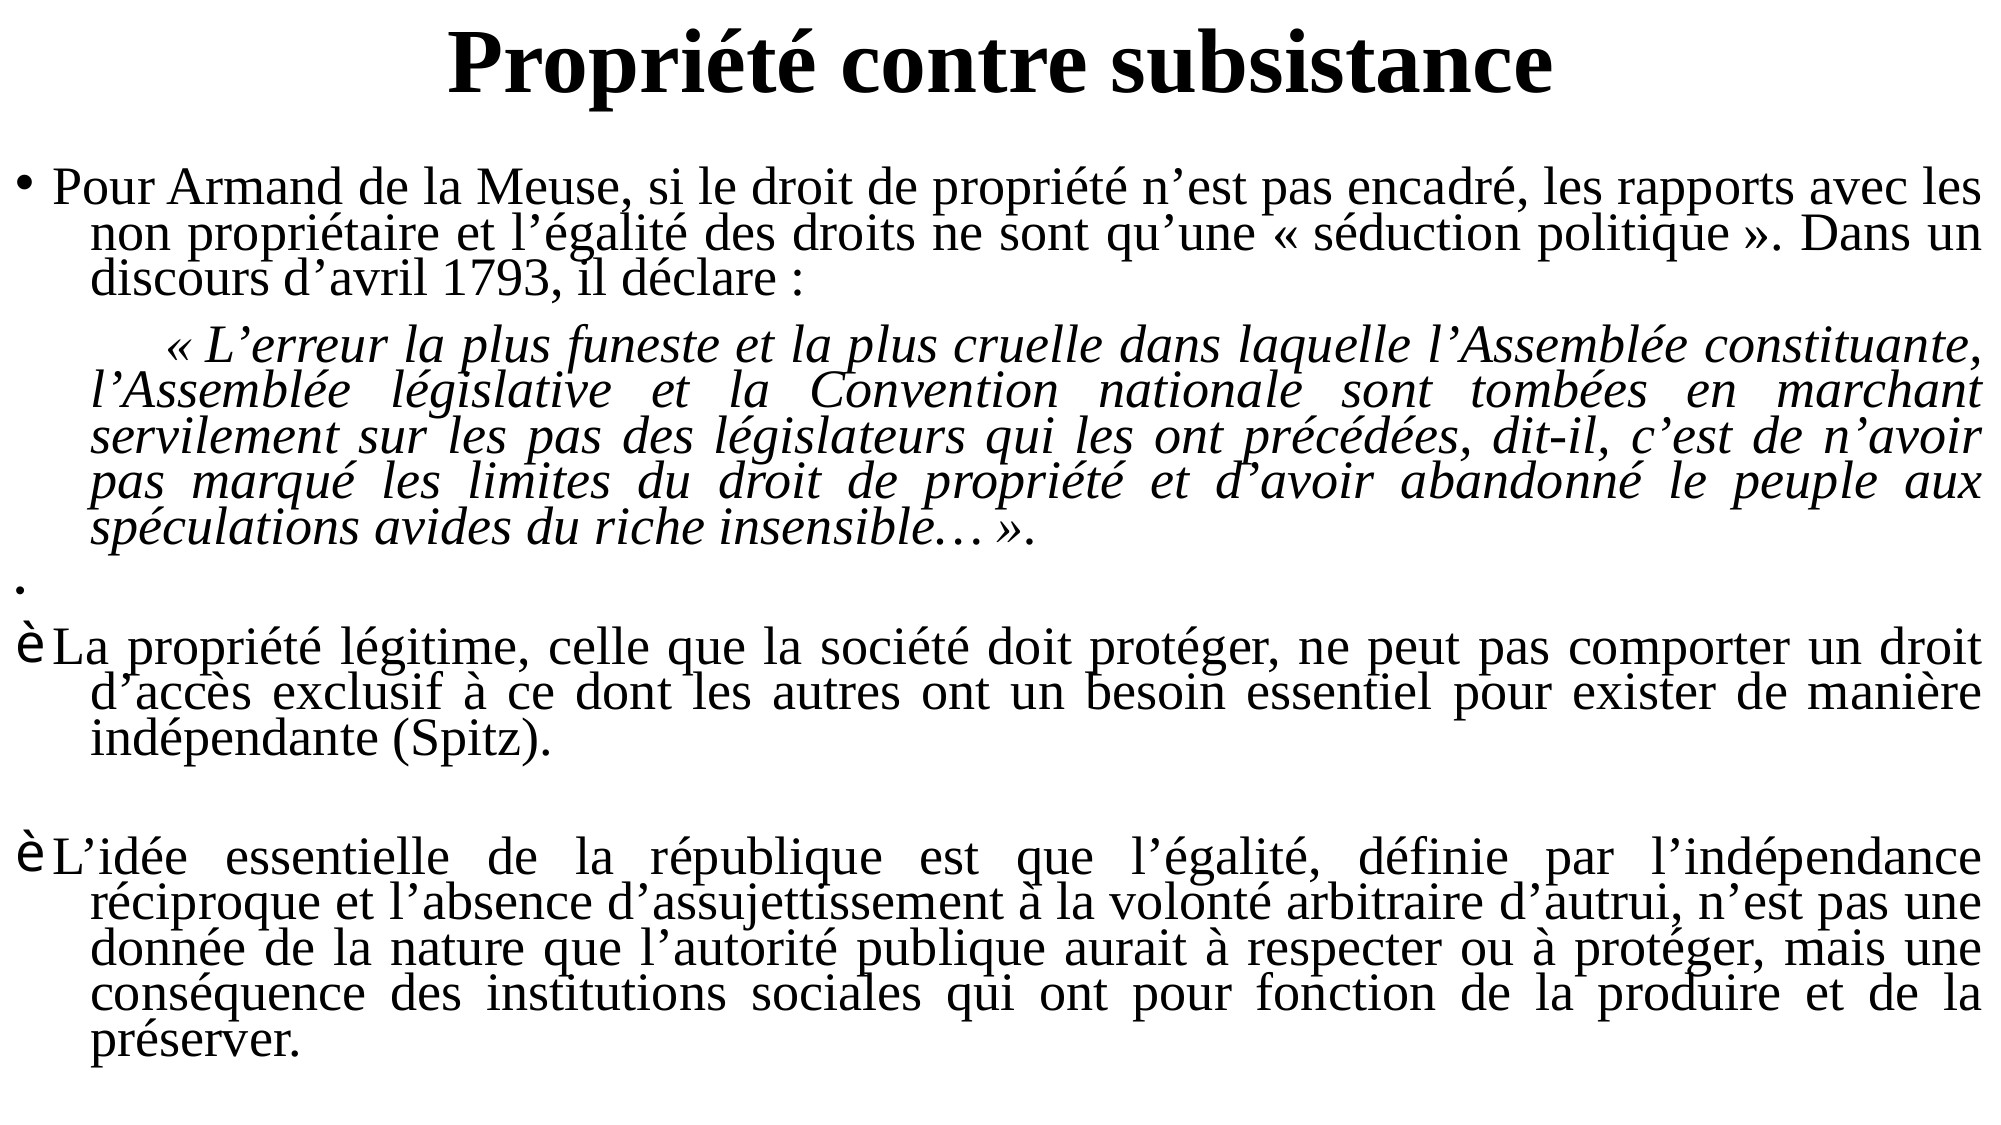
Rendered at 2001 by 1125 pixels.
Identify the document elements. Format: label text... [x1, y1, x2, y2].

list Pour Armand de la Meuse, si le droit de propriété n’est pas encadré, les rapports avec les non propriétaire et l’égalité des droits ne sont qu’une « séduction politique ». Dans un discours d’avril 1793, il déclare : « L’erreur la plus funeste et la plus cruelle dans laquelle l’Assemblée constituante, l’Assemblée législative et la Convention nationale sont tombées en marchant servilement sur les pas des législateurs qui les ont précédées, dit-il, c’est de n’avoir pas marqué les limites du droit de propriété et d’avoir abandonné le peuple aux spéculations avides du riche insensible… ». La propriété légitime, celle que la société doit protéger, ne peut pas comporter un droit d’accès exclusif à ce dont les autres ont un besoin essentiel pour exister de manière indépendante (Spitz). L’idée essentielle de la république est que l’égalité, définie par l’indépendance réciproque et l’absence d’assujettissement à la volonté arbitraire d’autrui, n’est pas une donnée de la nature que l’autorité publique aurait à respecter ou à protéger, mais une conséquence des institutions sociales qui ont pour fonction de la produire et de la préserver. [0, 160, 2000, 1125]
title Propriété contre subsistance [326, 0, 1677, 126]
